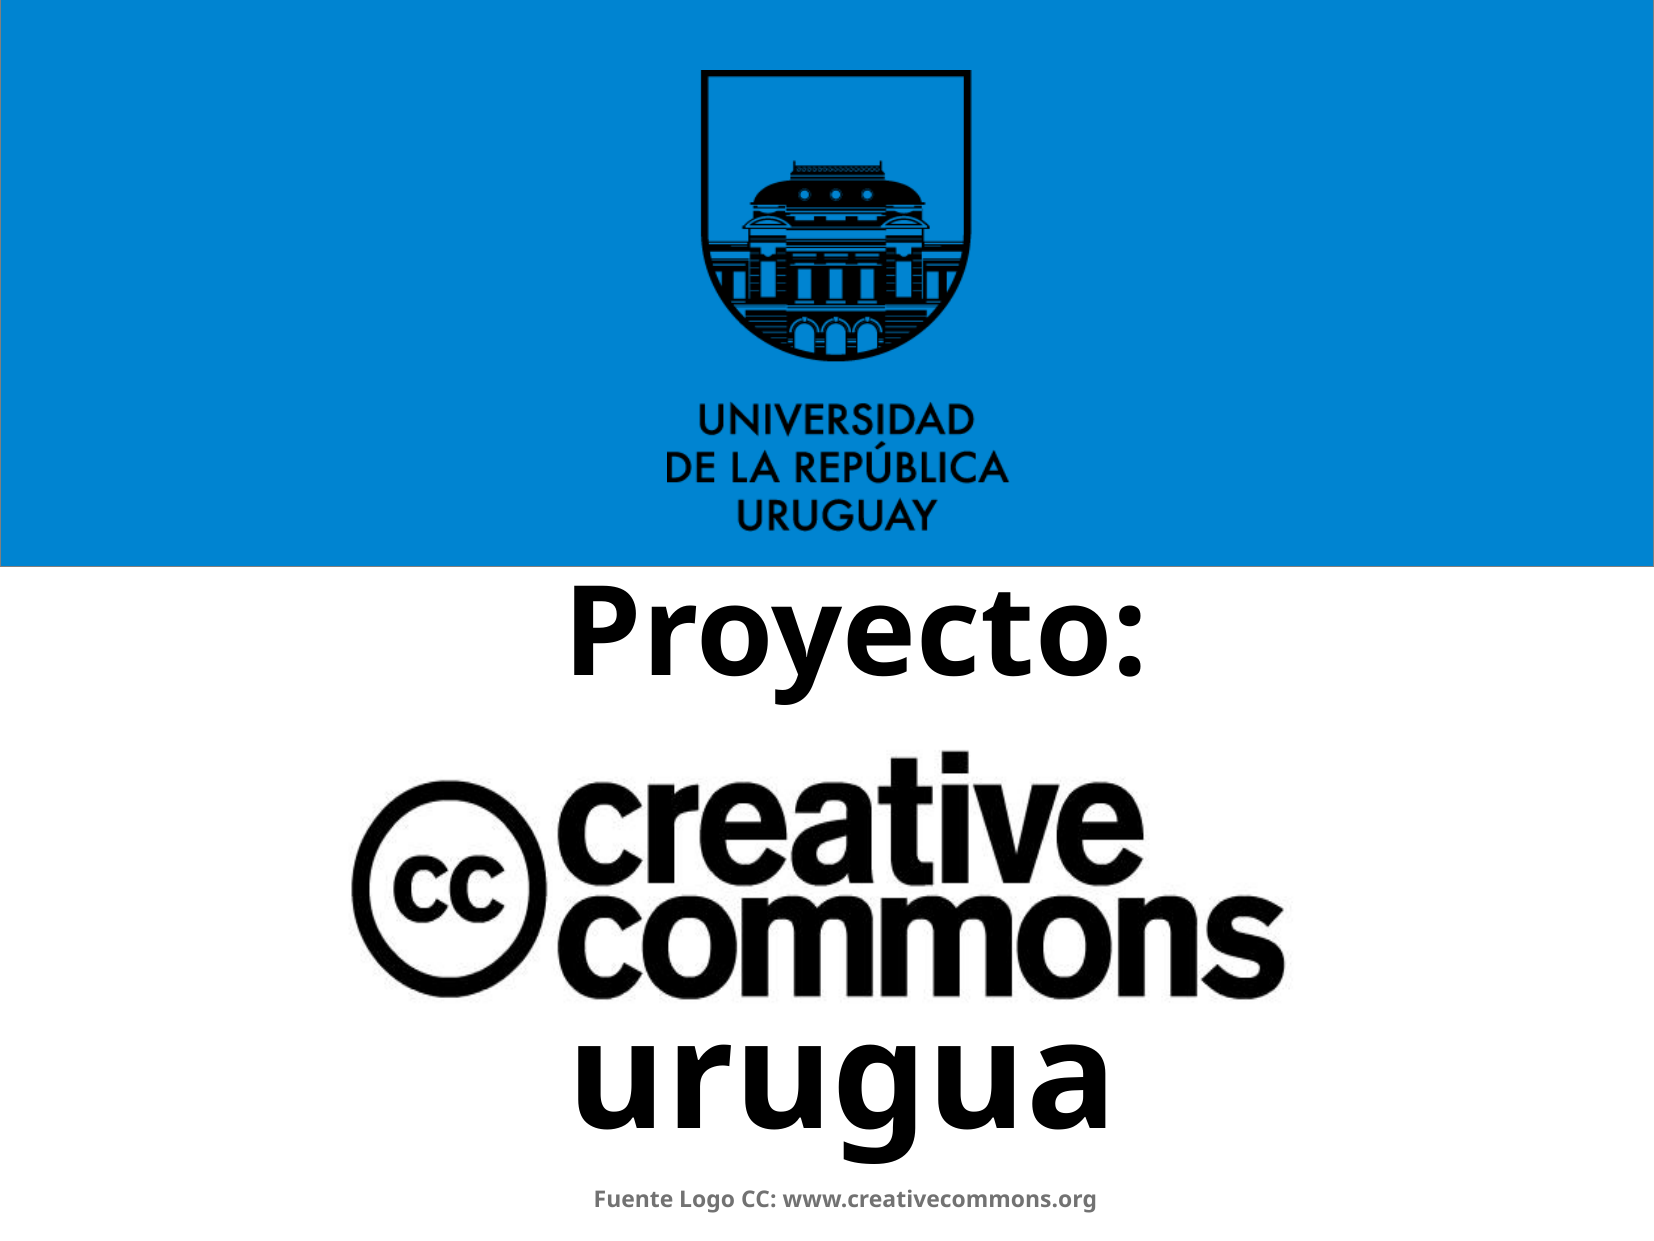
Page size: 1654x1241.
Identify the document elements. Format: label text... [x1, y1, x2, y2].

picture [301, 684, 1317, 1111]
text_box [0, 0, 1654, 567]
text_box Proyecto: [549, 534, 1311, 712]
text_box Fuente Logo CC: www.creativecommons.org [578, 1175, 1193, 1218]
picture [667, 70, 1010, 532]
text_box uruguay [552, 960, 1215, 1171]
